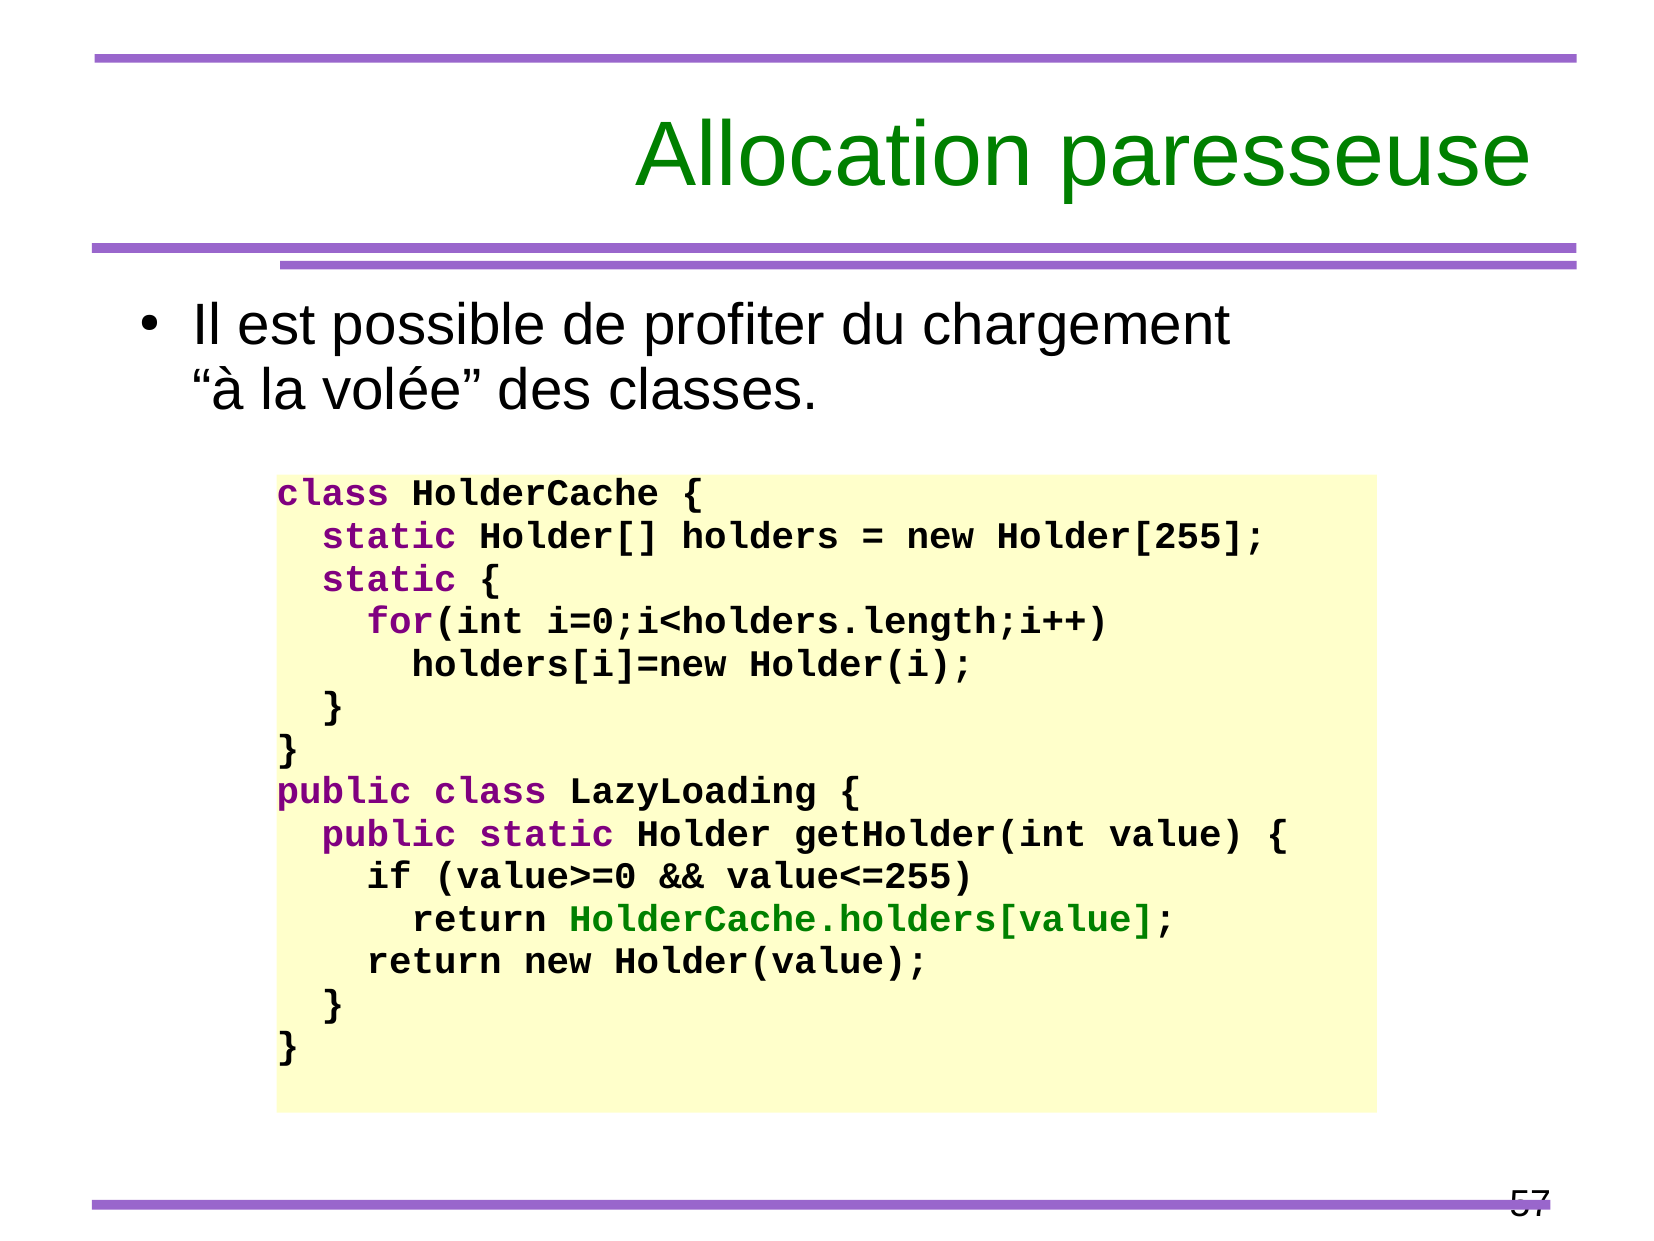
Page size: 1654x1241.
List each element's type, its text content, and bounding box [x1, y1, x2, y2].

text_box class HolderCache { static Holder[] holders = new Holder[255]; static { for(int i=0;i<holders.length;i++) holders[i]=new Holder(i); } } public class LazyLoading { public static Holder getHolder(int value) { if (value>=0 && value<=255) return HolderCache.holders[value]; return new Holder(value); } } [276, 474, 1377, 1113]
title Allocation paresseuse [121, 49, 1534, 257]
list Il est possible de profiter du chargement “à la volée” des classes. [121, 291, 1379, 467]
